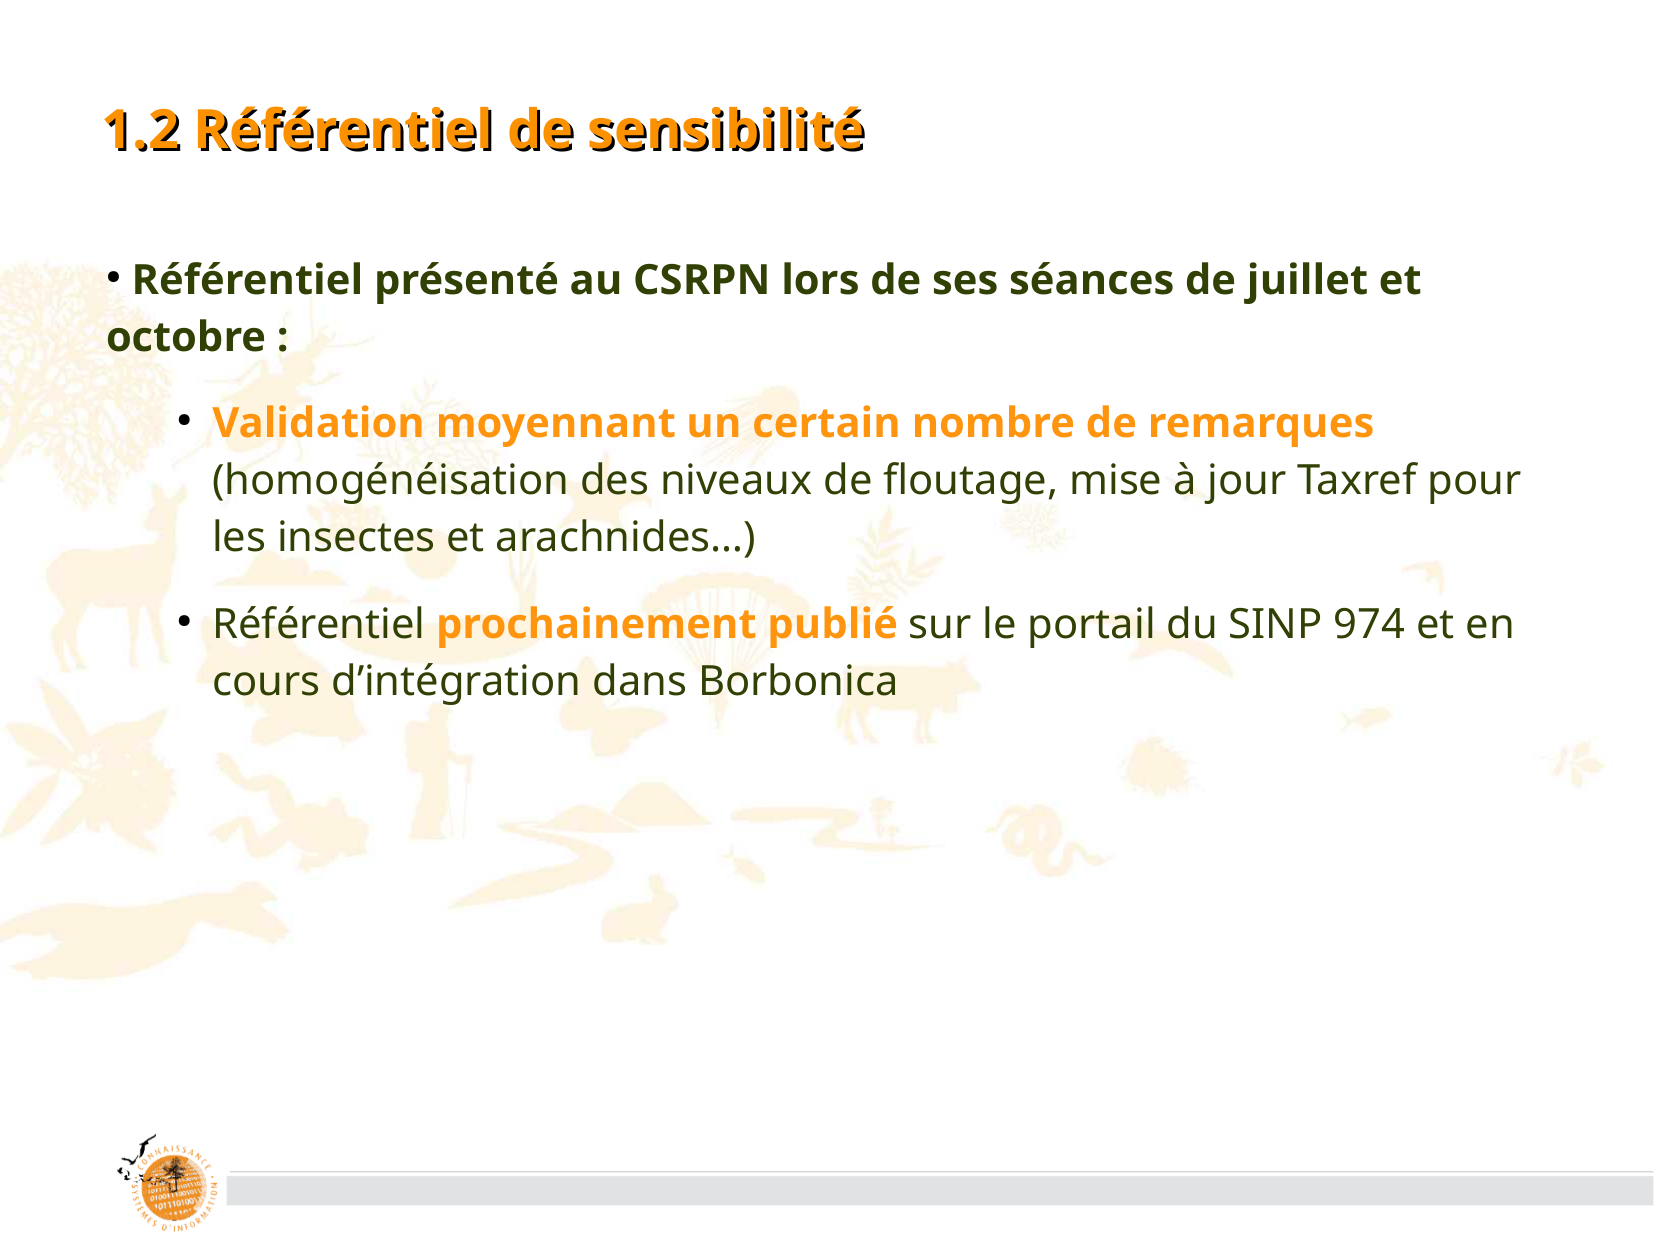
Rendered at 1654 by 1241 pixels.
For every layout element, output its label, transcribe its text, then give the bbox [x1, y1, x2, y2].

subtitle Référentiel présenté au CSRPN lors de ses séances de juillet et octobre : Validation moyennant un certain nombre de remarques (homogénéisation des niveaux de floutage, mise à jour Taxref pour les insectes et arachnides…) Référentiel prochainement publié sur le portail du SINP 974 et en cours d’intégration dans Borbonica [106, 189, 1536, 768]
picture [0, 0, 1654, 1241]
title 1.2 Référentiel de sensibilité [82, 49, 1571, 207]
